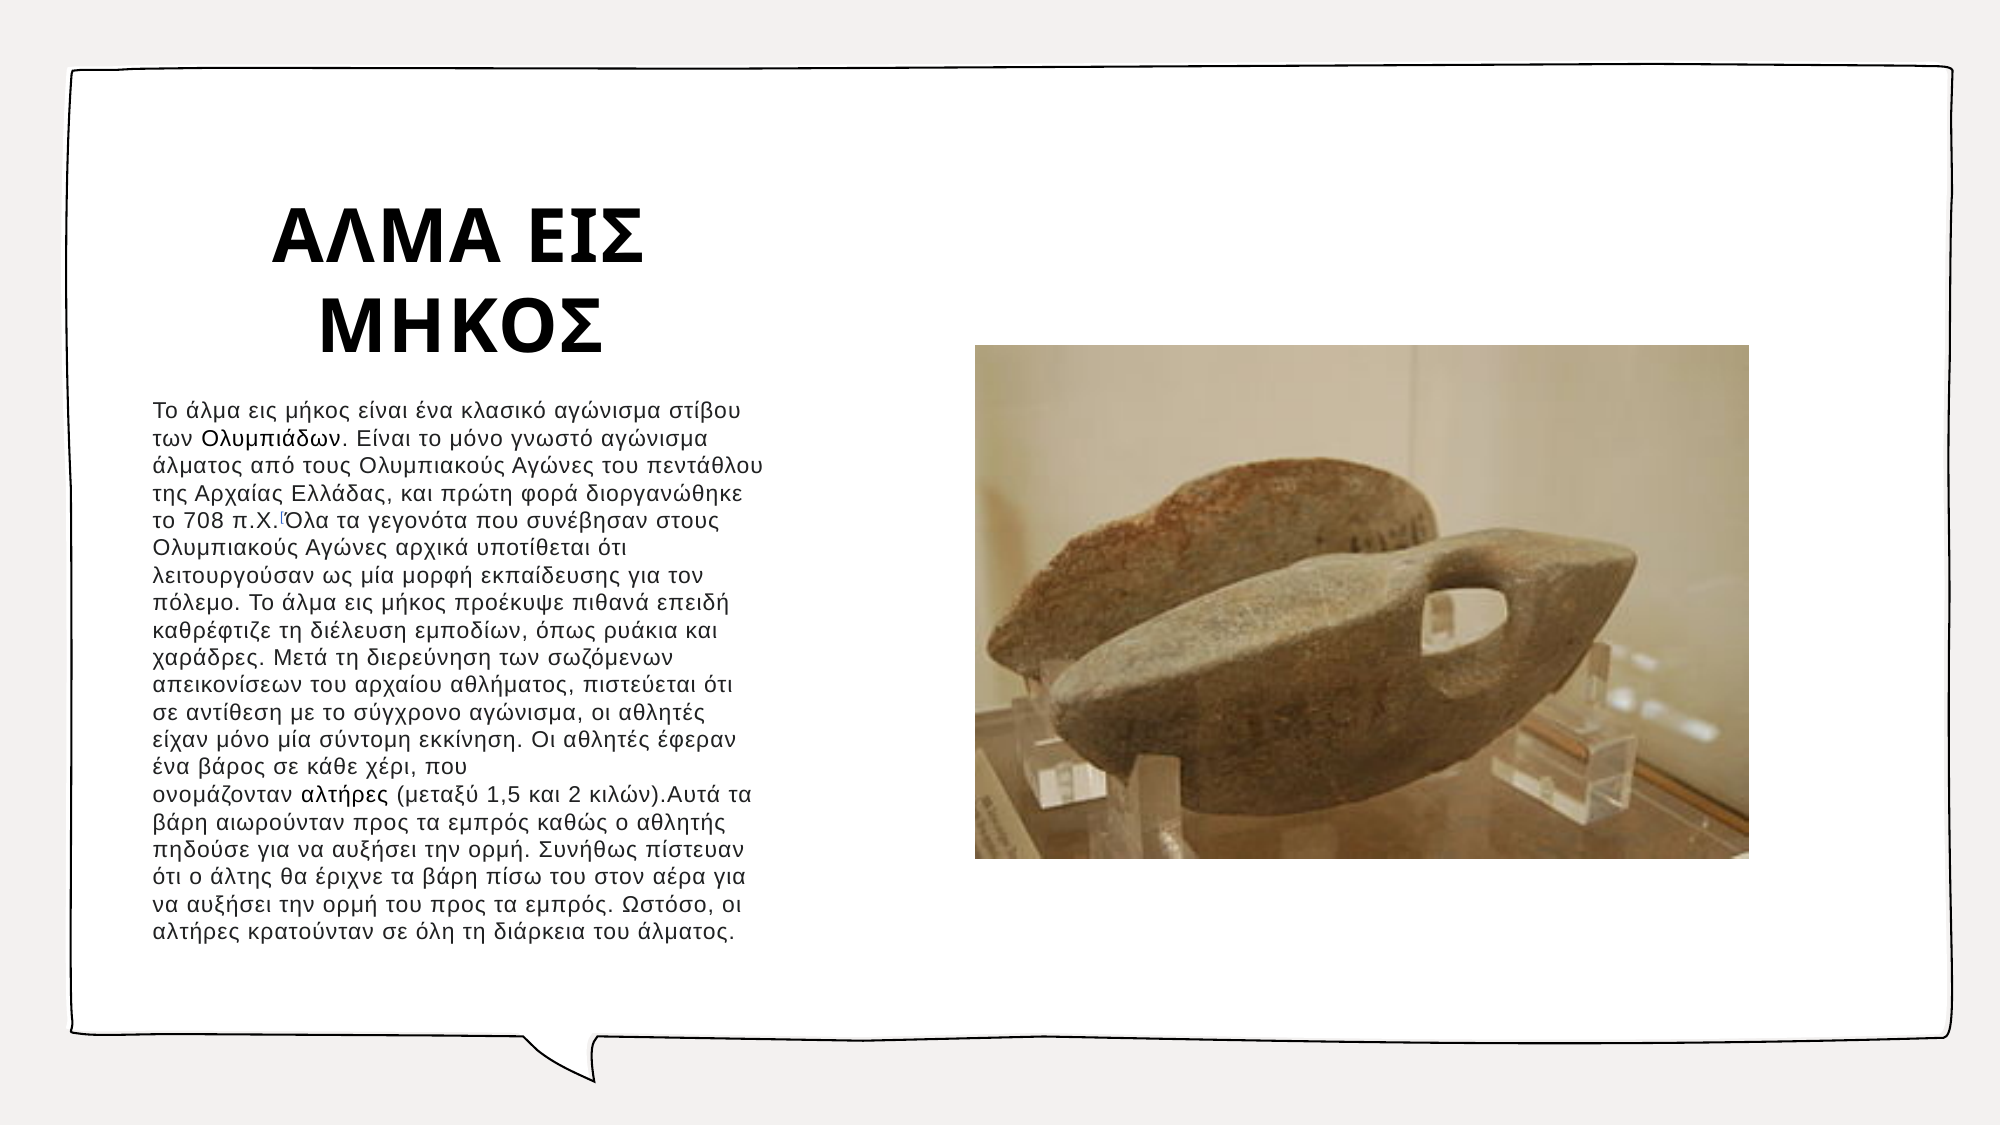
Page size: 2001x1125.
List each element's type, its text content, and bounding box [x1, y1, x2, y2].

title ΑΛΜΑ ΕΙΣ ΜΗΚΟΣ [137, 90, 783, 375]
picture [975, 345, 1749, 859]
list Το άλμα εις μήκος είναι ένα κλασικό αγώνισμα στίβου των Ολυμπιάδων. Είναι το μόνο γνωστό αγώνισμα άλματος από τους Ολυμπιακούς Αγώνες του πεντάθλου της Αρχαίας Ελλάδας, και πρώτη φορά διοργανώθηκε το 708 π.Χ.[Όλα τα γεγονότα που συνέβησαν στους Ολυμπιακούς Αγώνες αρχικά υποτίθεται ότι λειτουργούσαν ως μία μορφή εκπαίδευσης για τον πόλεμο. Το άλμα εις μήκος προέκυψε πιθανά επειδή καθρέφτιζε τη διέλευση εμποδίων, όπως ρυάκια και χαράδρες. Μετά τη διερεύνηση των σωζόμενων απεικονίσεων του αρχαίου αθλήματος, πιστεύεται ότι σε αντίθεση με το σύγχρονο αγώνισμα, οι αθλητές είχαν μόνο μία σύντομη εκκίνηση. Οι αθλητές έφεραν ένα βάρος σε κάθε χέρι, που ονομάζονταν αλτήρες (μεταξύ 1,5 και 2 κιλών).Αυτά τα βάρη αιωρούνταν προς τα εμπρός καθώς ο αθλητής πηδούσε για να αυξήσει την ορμή. Συνήθως πίστευαν ότι ο άλτης θα έριχνε τα βάρη πίσω του στον αέρα για να αυξήσει την ορμή του προς τα εμπρός. Ωστόσο, οι αλτήρες κρατούνταν σε όλη τη διάρκεια του άλματος. [137, 388, 783, 963]
